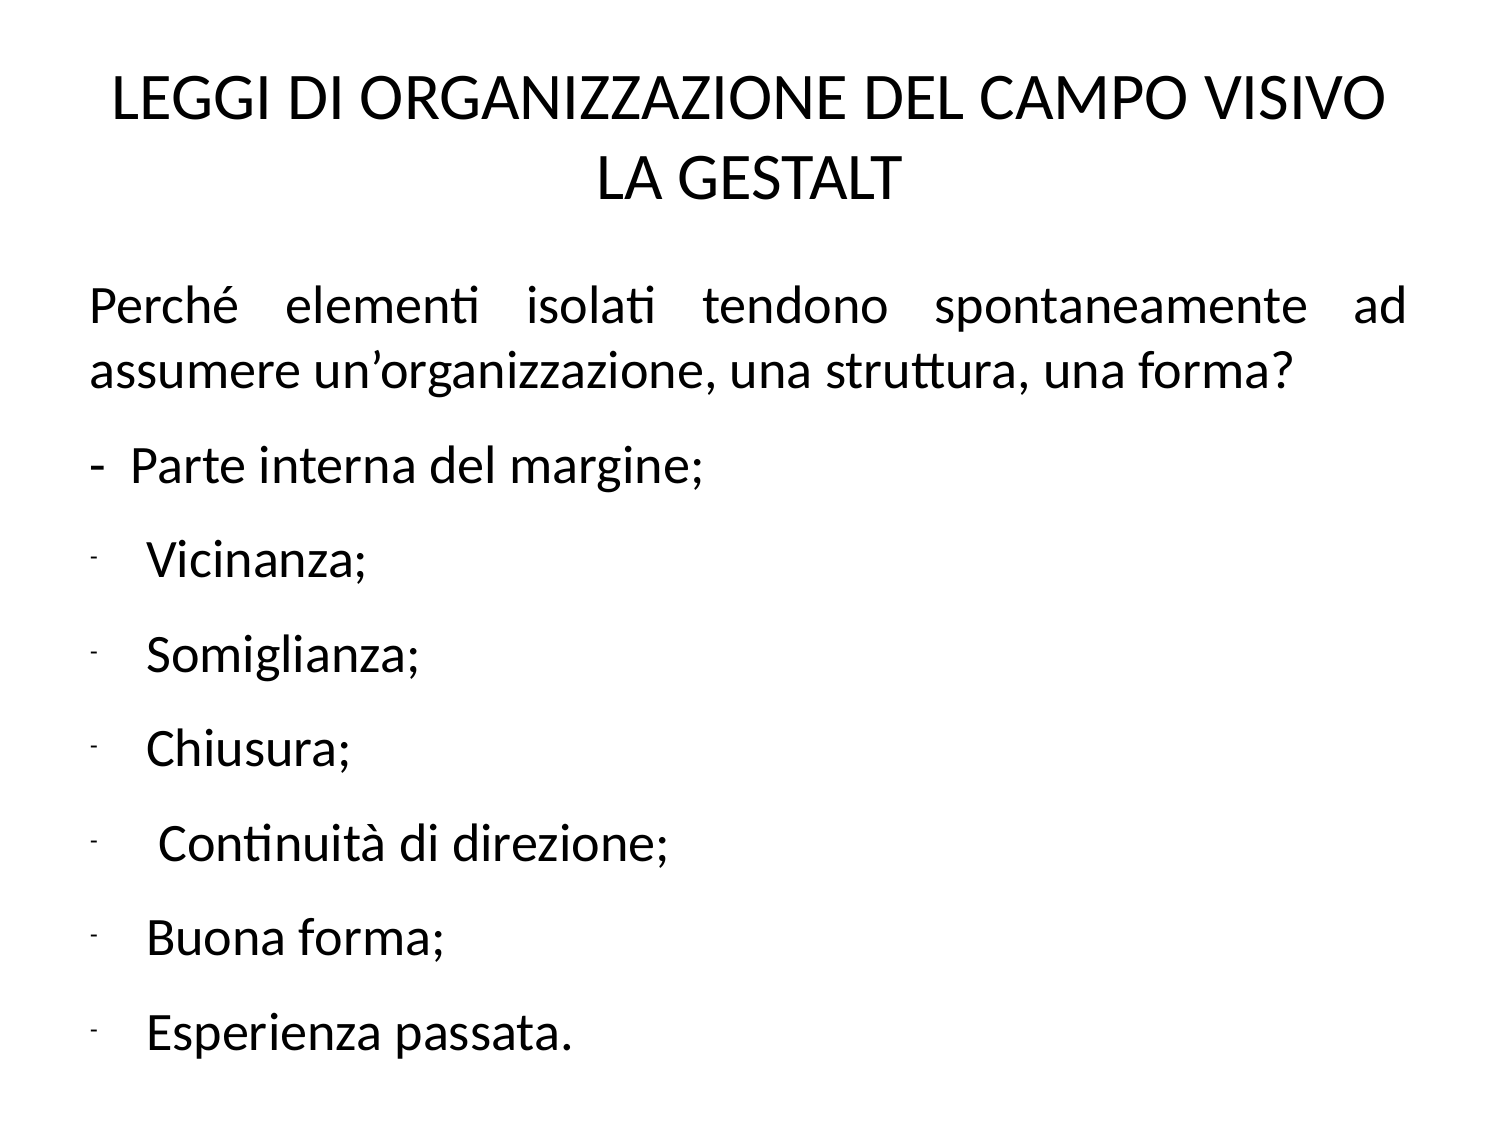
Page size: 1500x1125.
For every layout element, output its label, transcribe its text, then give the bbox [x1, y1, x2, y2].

title LEGGI DI ORGANIZZAZIONE DEL CAMPO VISIVO LA GESTALT [75, 45, 1425, 233]
list Perché elementi isolati tendono spontaneamente ad assumere un’organizzazione, una struttura, una forma? - Parte interna del margine; Vicinanza; Somiglianza; Chiusura; Continuità di direzione; Buona forma; Esperienza passata. [75, 262, 1425, 1125]
